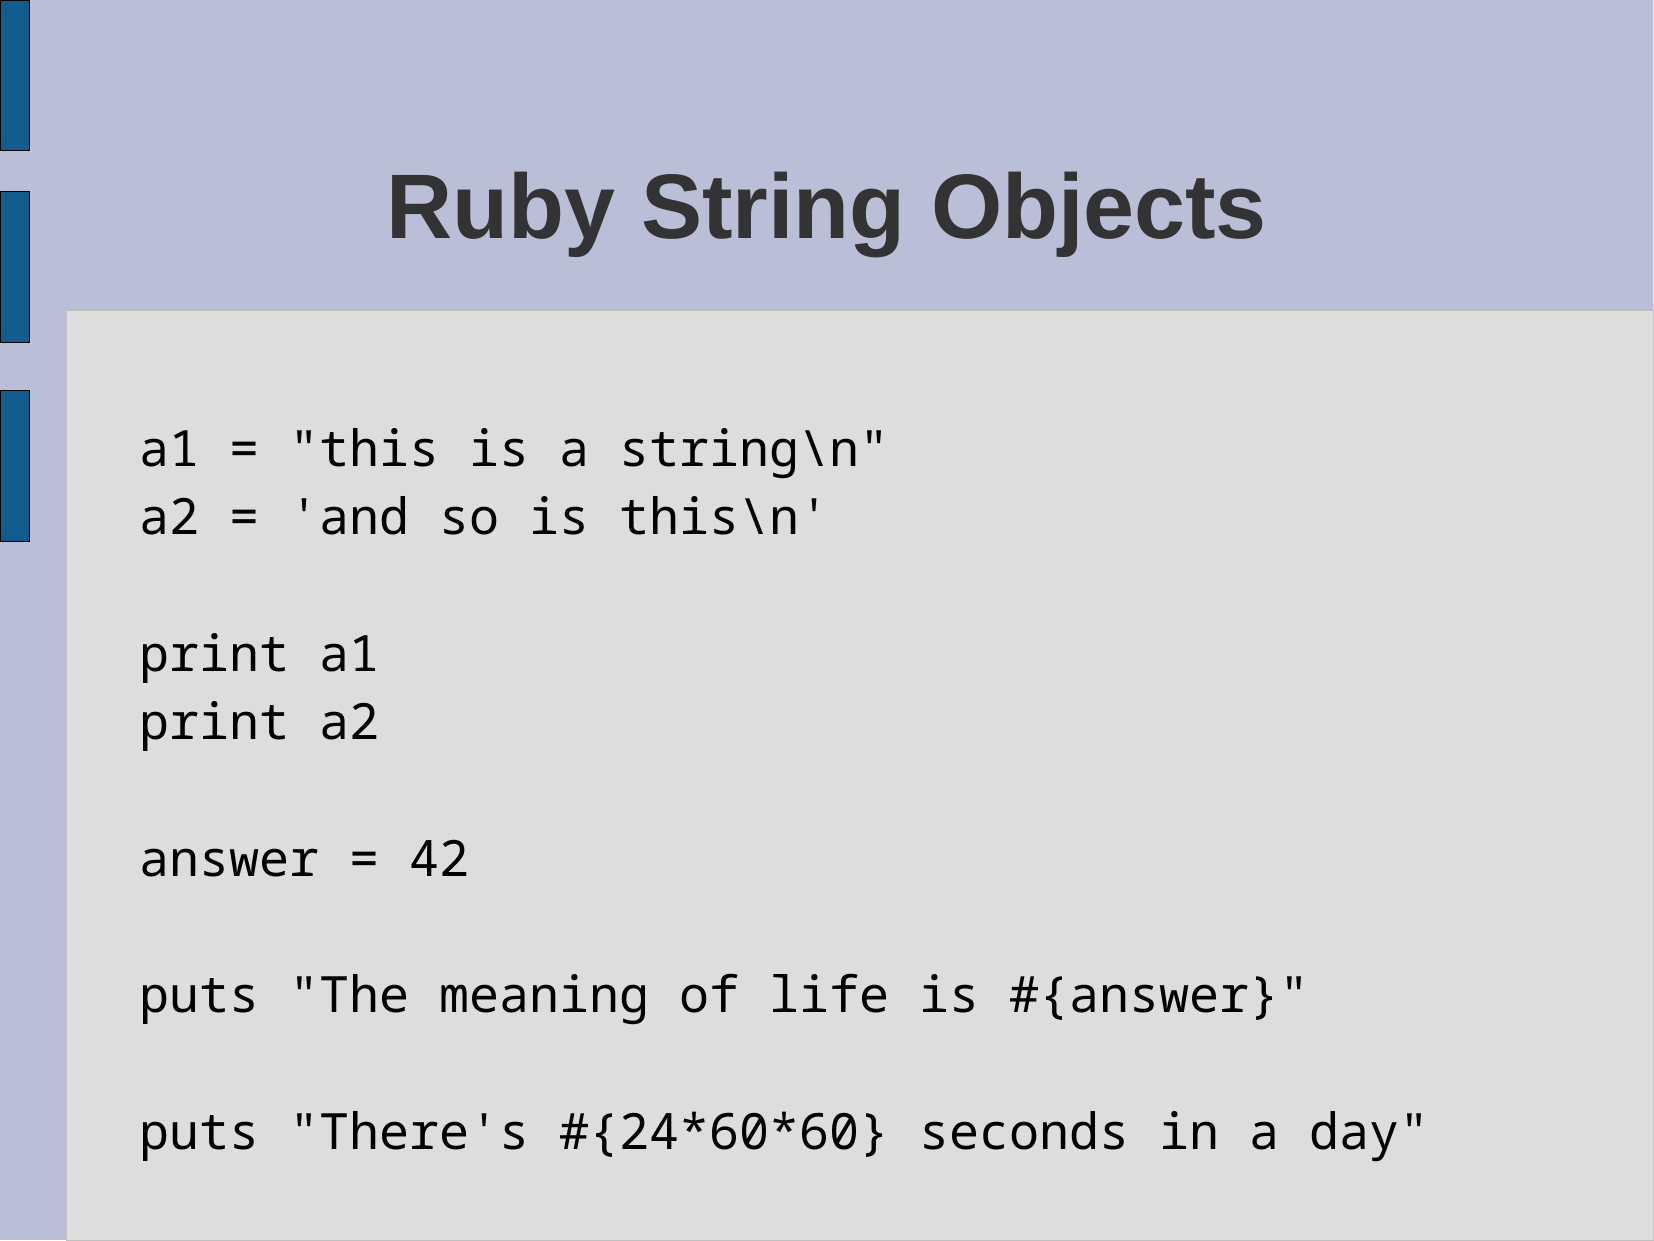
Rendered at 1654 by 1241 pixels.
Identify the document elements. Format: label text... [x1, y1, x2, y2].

list a1 = "this is a string\n" a2 = 'and so is this\n' print a1 print a2 answer = 42 puts "The meaning of life is #{answer}" puts "There's #{24*60*60} seconds in a day" [121, 344, 1534, 1127]
title Ruby String Objects [121, 102, 1534, 311]
